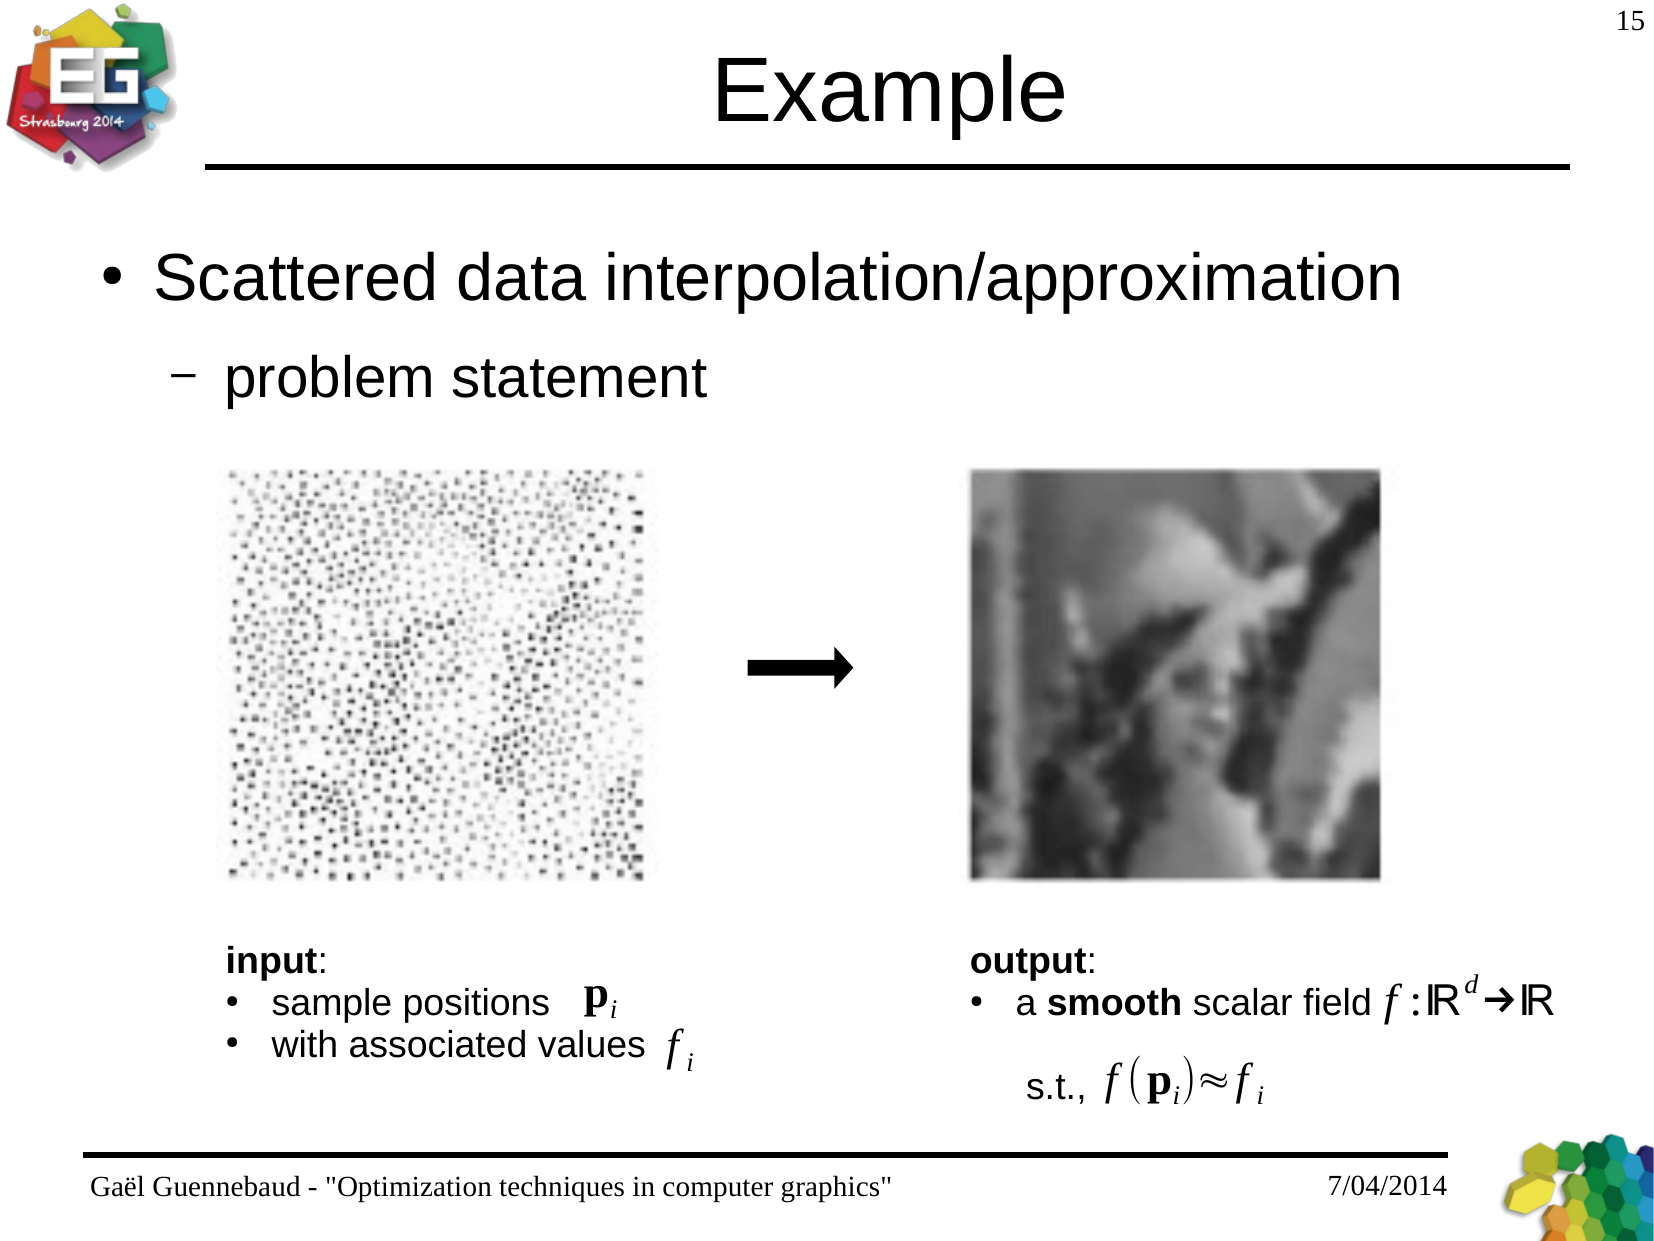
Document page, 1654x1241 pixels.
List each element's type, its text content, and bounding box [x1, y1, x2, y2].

picture [216, 468, 659, 893]
text_box input: sample positions with associated values [210, 931, 717, 1073]
chart [658, 1021, 700, 1078]
text_box [747, 646, 854, 689]
chart [1375, 969, 1564, 1030]
list Scattered data interpolation/approximation problem statement [82, 240, 1571, 1126]
text_box output: a smooth scalar field s.t., [954, 931, 1461, 1115]
picture [958, 463, 1400, 887]
chart [575, 968, 624, 1025]
picture [1499, 1128, 1654, 1241]
title Example [210, 31, 1571, 148]
chart [1096, 1053, 1270, 1112]
picture [0, 0, 180, 180]
